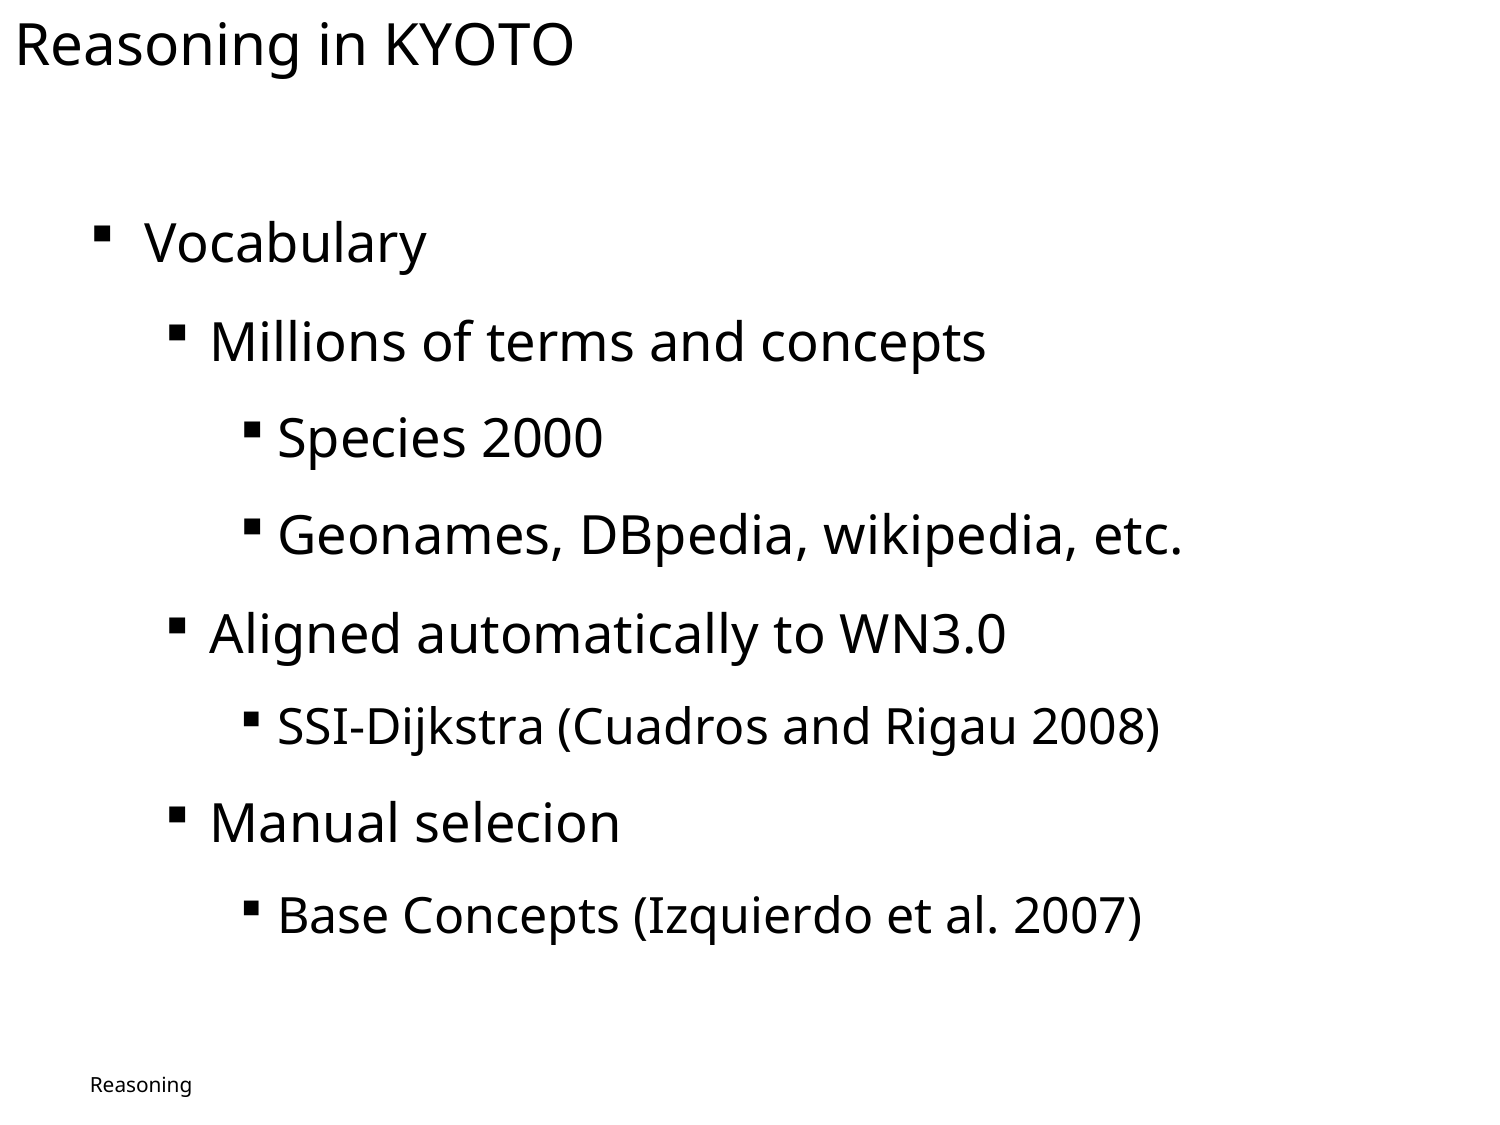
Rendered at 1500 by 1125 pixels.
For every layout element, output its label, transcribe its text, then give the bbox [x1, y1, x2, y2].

title Reasoning in KYOTO [0, 0, 1500, 91]
list Vocabulary Millions of terms and concepts Species 2000 Geonames, DBpedia, wikipedia, etc. Aligned automatically to WN3.0 SSI-Dijkstra (Cuadros and Rigau 2008) Manual selecion Base Concepts (Izquierdo et al. 2007) [75, 112, 1438, 1035]
